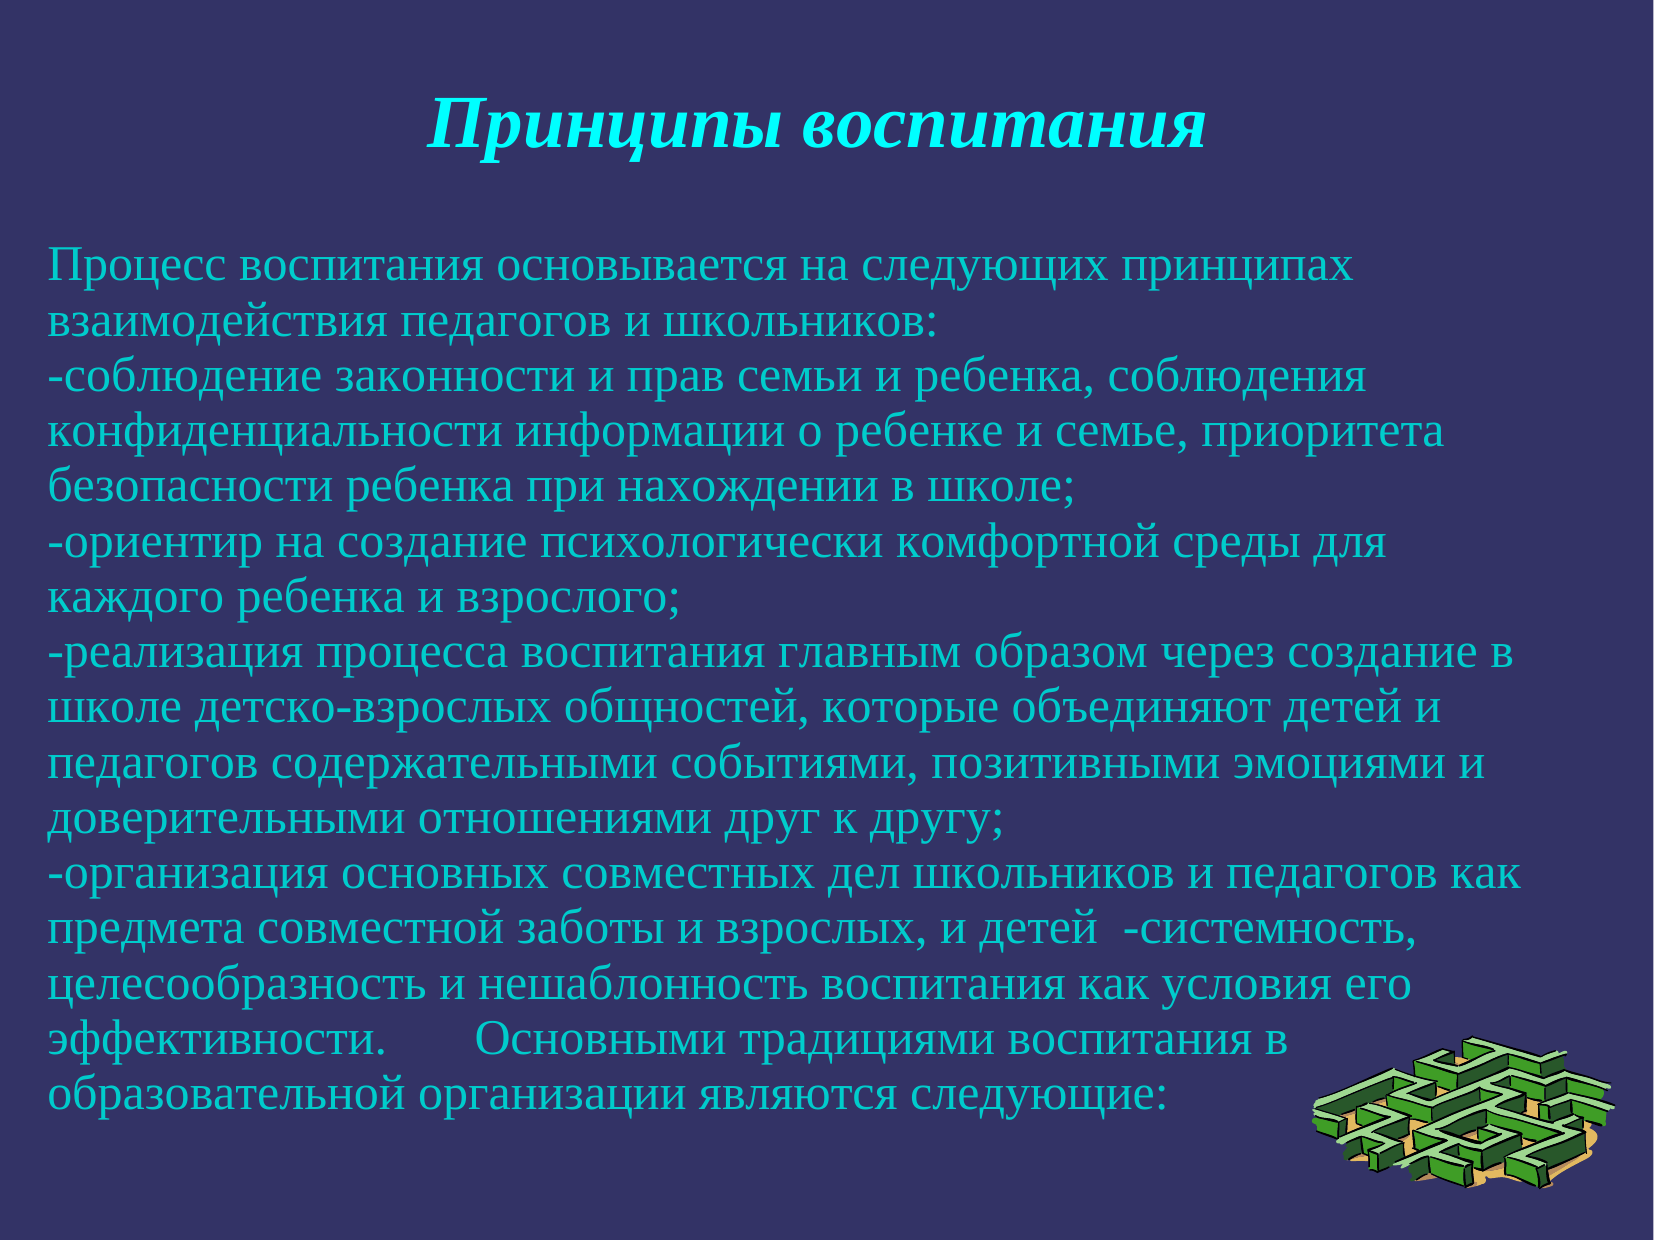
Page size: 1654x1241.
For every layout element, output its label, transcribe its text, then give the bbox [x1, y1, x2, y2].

title Принципы воспитания [121, 19, 1534, 227]
list Процесс воспитания основывается на следующих принципах взаимодействия педагогов и школьников: -соблюдение законности и прав семьи и ребенка, соблюдения конфиденциальности информации о ребенке и семье, приоритета безопасности ребенка при нахождении в школе; -ориентир на создание психологически комфортной среды для каждого ребенка и взрослого; -реализация процесса воспитания главным образом через создание в школе детско-взрослых общностей, которые объединяют детей и педагогов содержательными событиями, позитивными эмоциями и доверительными отношениями друг к другу; -организация основных совместных дел школьников и педагогов как предмета совместной заботы и взрослых, и детей -системность, целесообразность и нешаблонность воспитания как условия его эффективности. Основными традициями воспитания в образовательной организации являются следующие: [47, 236, 1570, 1193]
